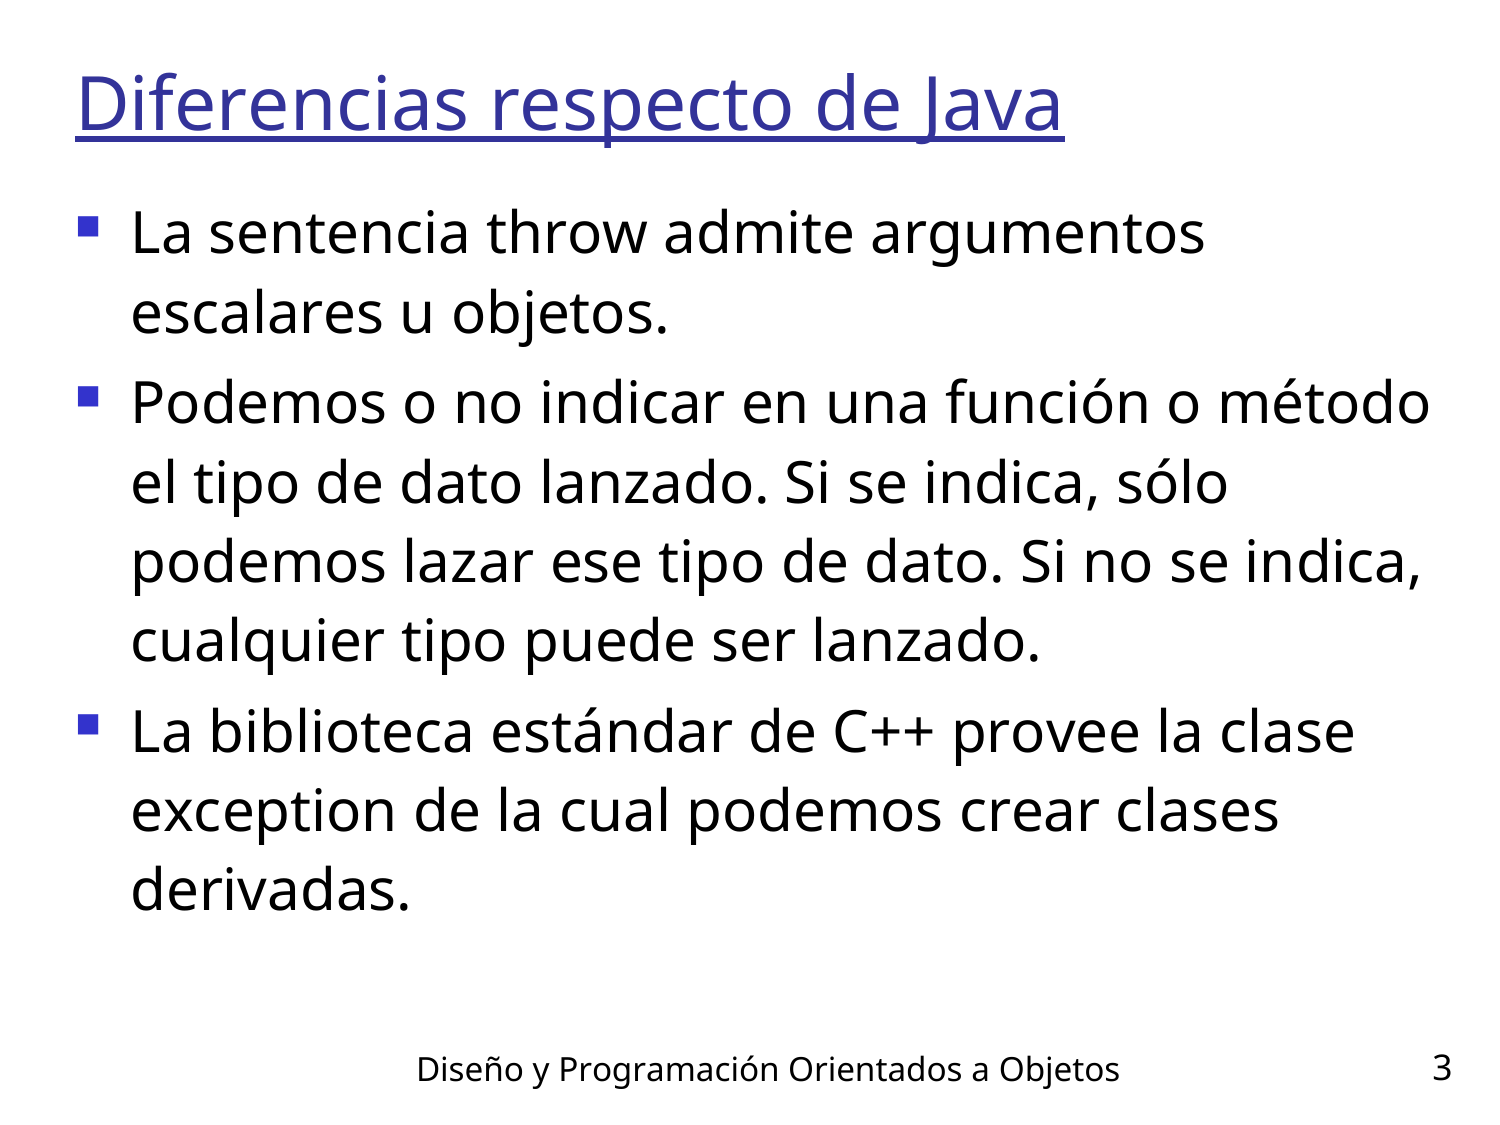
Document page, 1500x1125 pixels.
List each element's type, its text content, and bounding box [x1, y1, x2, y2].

list La sentencia throw admite argumentos escalares u objetos. Podemos o no indicar en una función o método el tipo de dato lanzado. Si se indica, sólo podemos lazar ese tipo de dato. Si no se indica, cualquier tipo puede ser lanzado. La biblioteca estándar de C++ provee la clase exception de la cual podemos crear clases derivadas. [75, 191, 1463, 998]
title Diferencias respecto de Java [75, 27, 1466, 175]
